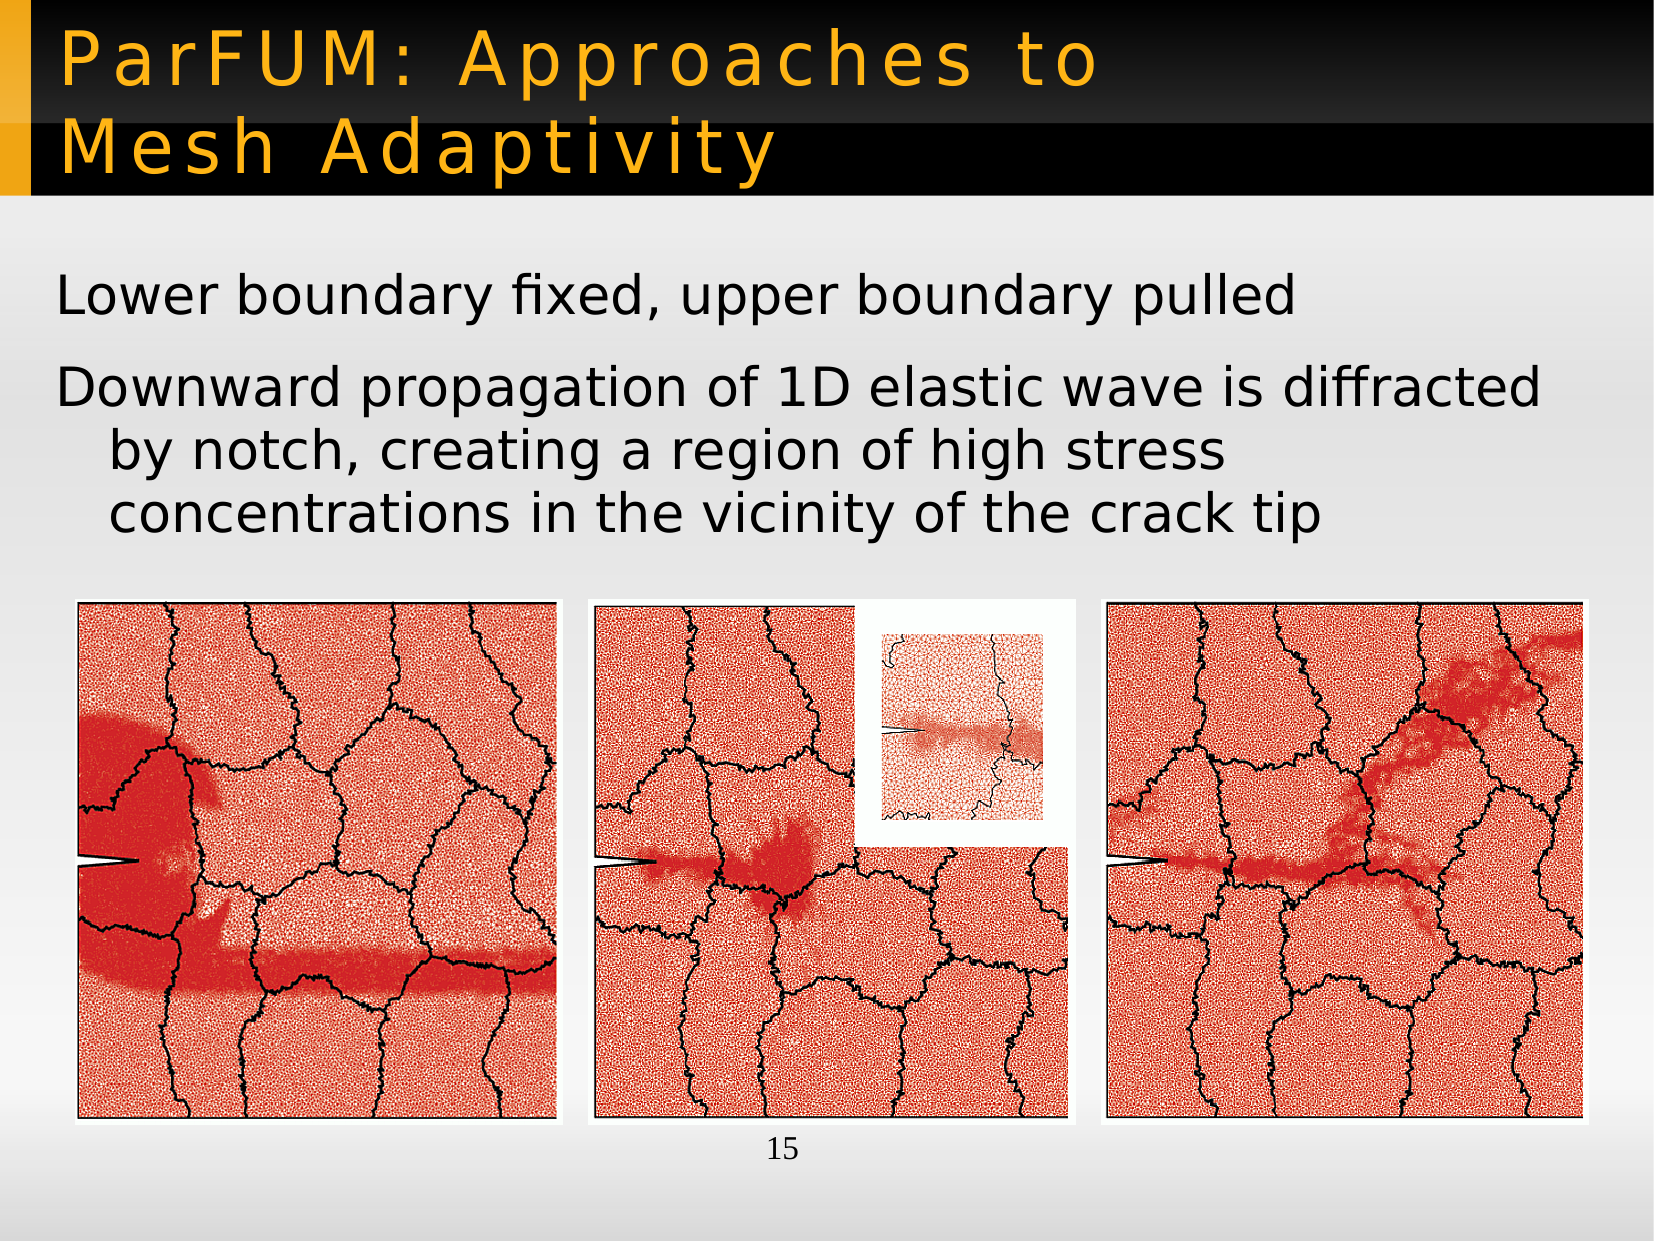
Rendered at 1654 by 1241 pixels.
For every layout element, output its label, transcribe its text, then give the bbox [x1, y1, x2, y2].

picture [0, 0, 1654, 1241]
title ParFUM: Approaches to Mesh Adaptivity [59, 16, 1270, 191]
list Lower boundary fixed, upper boundary pulled Downward propagation of 1D elastic wave is diﬀracted by notch, creating a region of high stress concentrations in the vicinity of the crack tip [37, 264, 1613, 1068]
